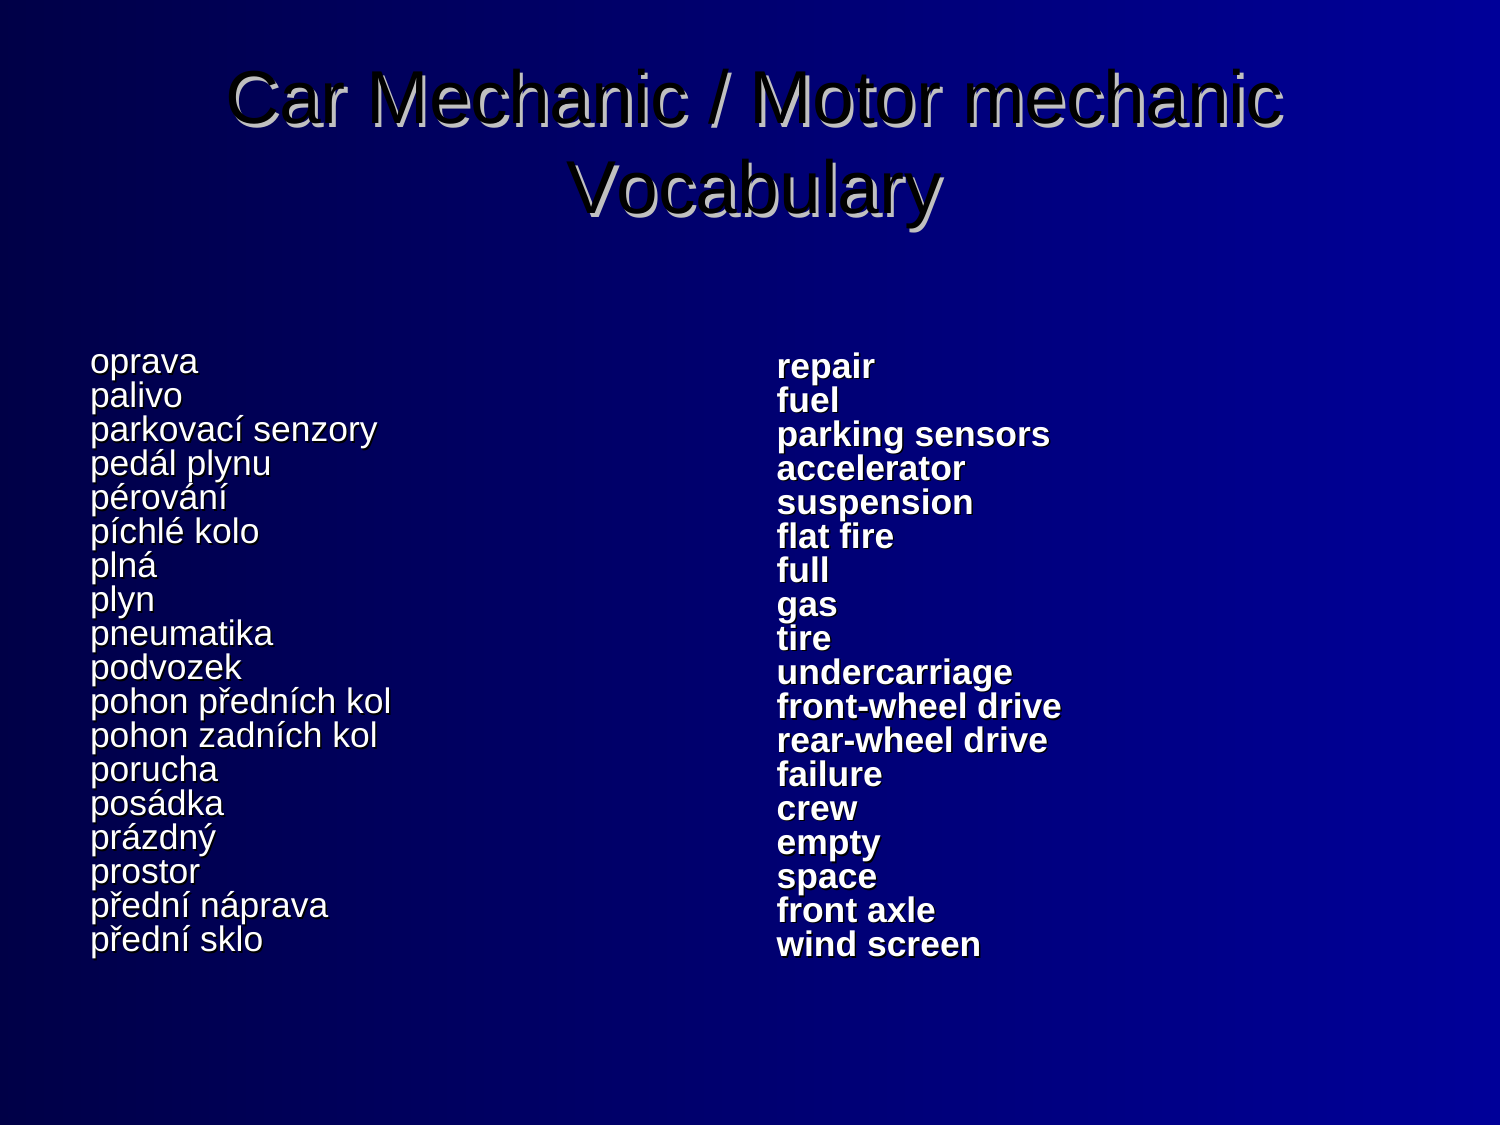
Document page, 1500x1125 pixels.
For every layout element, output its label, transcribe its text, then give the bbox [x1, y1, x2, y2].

title Car Mechanic / Motor mechanic Vocabulary [75, 41, 1426, 237]
list repair fuel parking sensors accelerator suspension flat fire full gas tire undercarriage front-wheel drive rear-wheel drive failure crew empty space front axle wind screen [761, 267, 1425, 1011]
list oprava palivo parkovací senzory pedál plynu pérování píchlé kolo plná plyn pneumatika podvozek pohon předních kol pohon zadních kol porucha posádka prázdný prostor přední náprava přední sklo [75, 262, 738, 1007]
